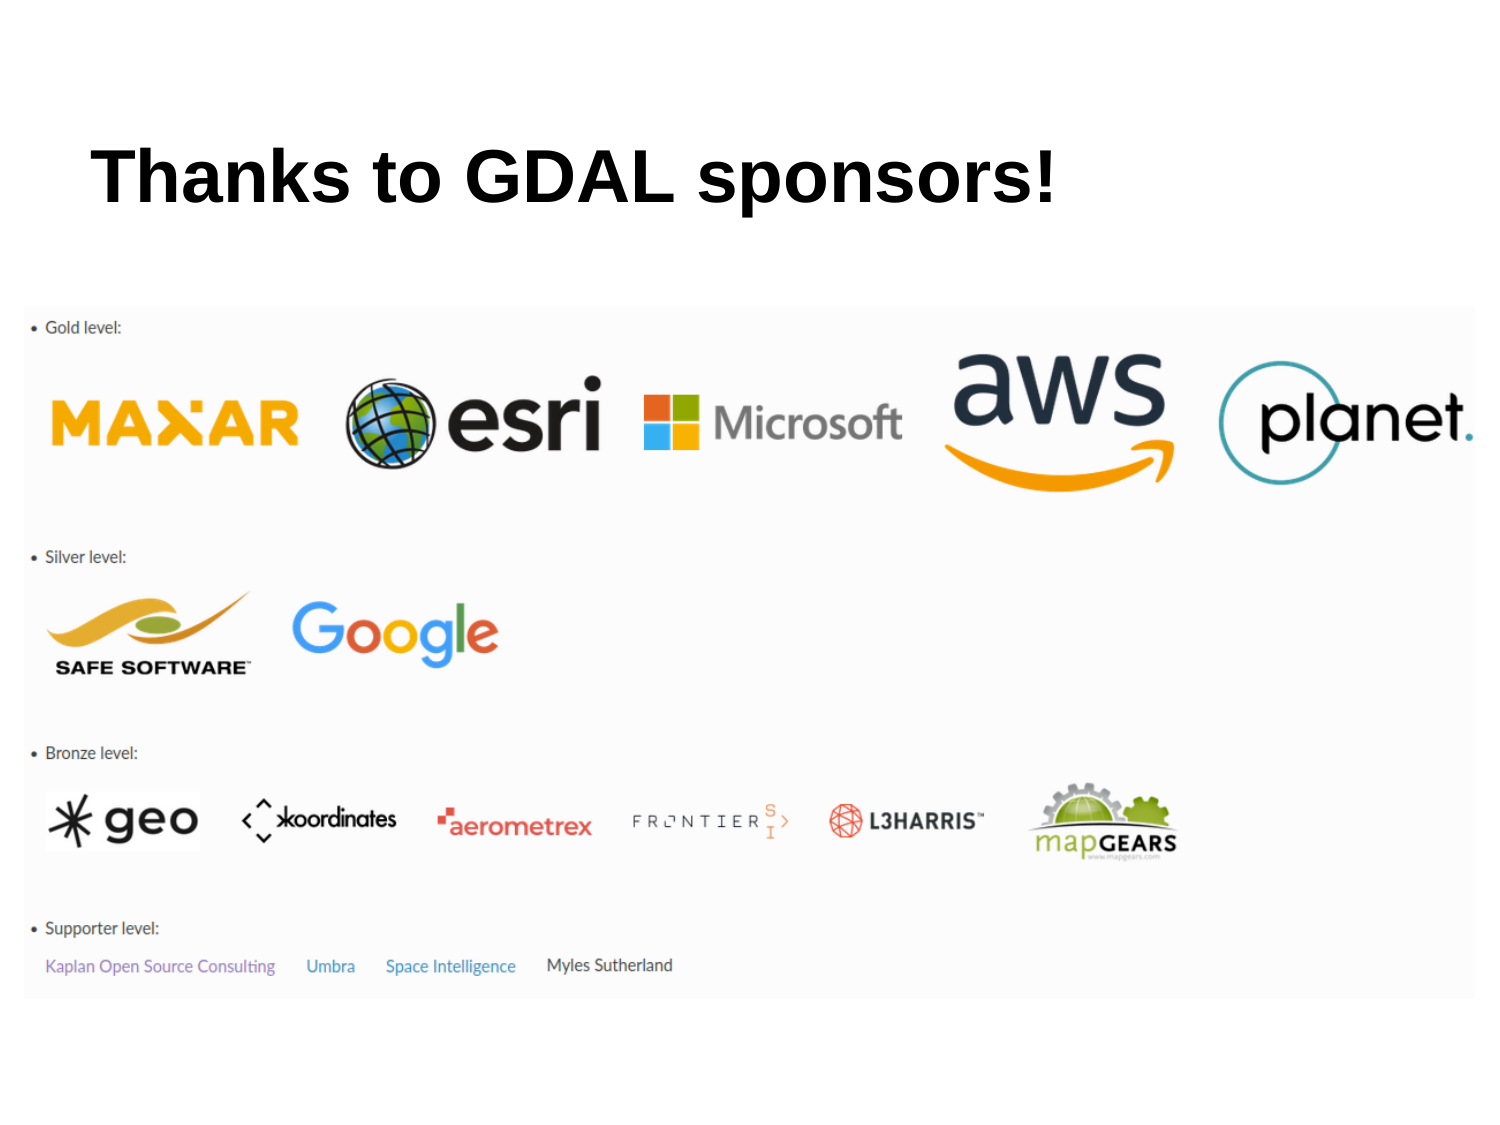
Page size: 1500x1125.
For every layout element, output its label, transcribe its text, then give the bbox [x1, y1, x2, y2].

title Thanks to GDAL sponsors! [75, 45, 1425, 233]
picture [24, 306, 1475, 999]
